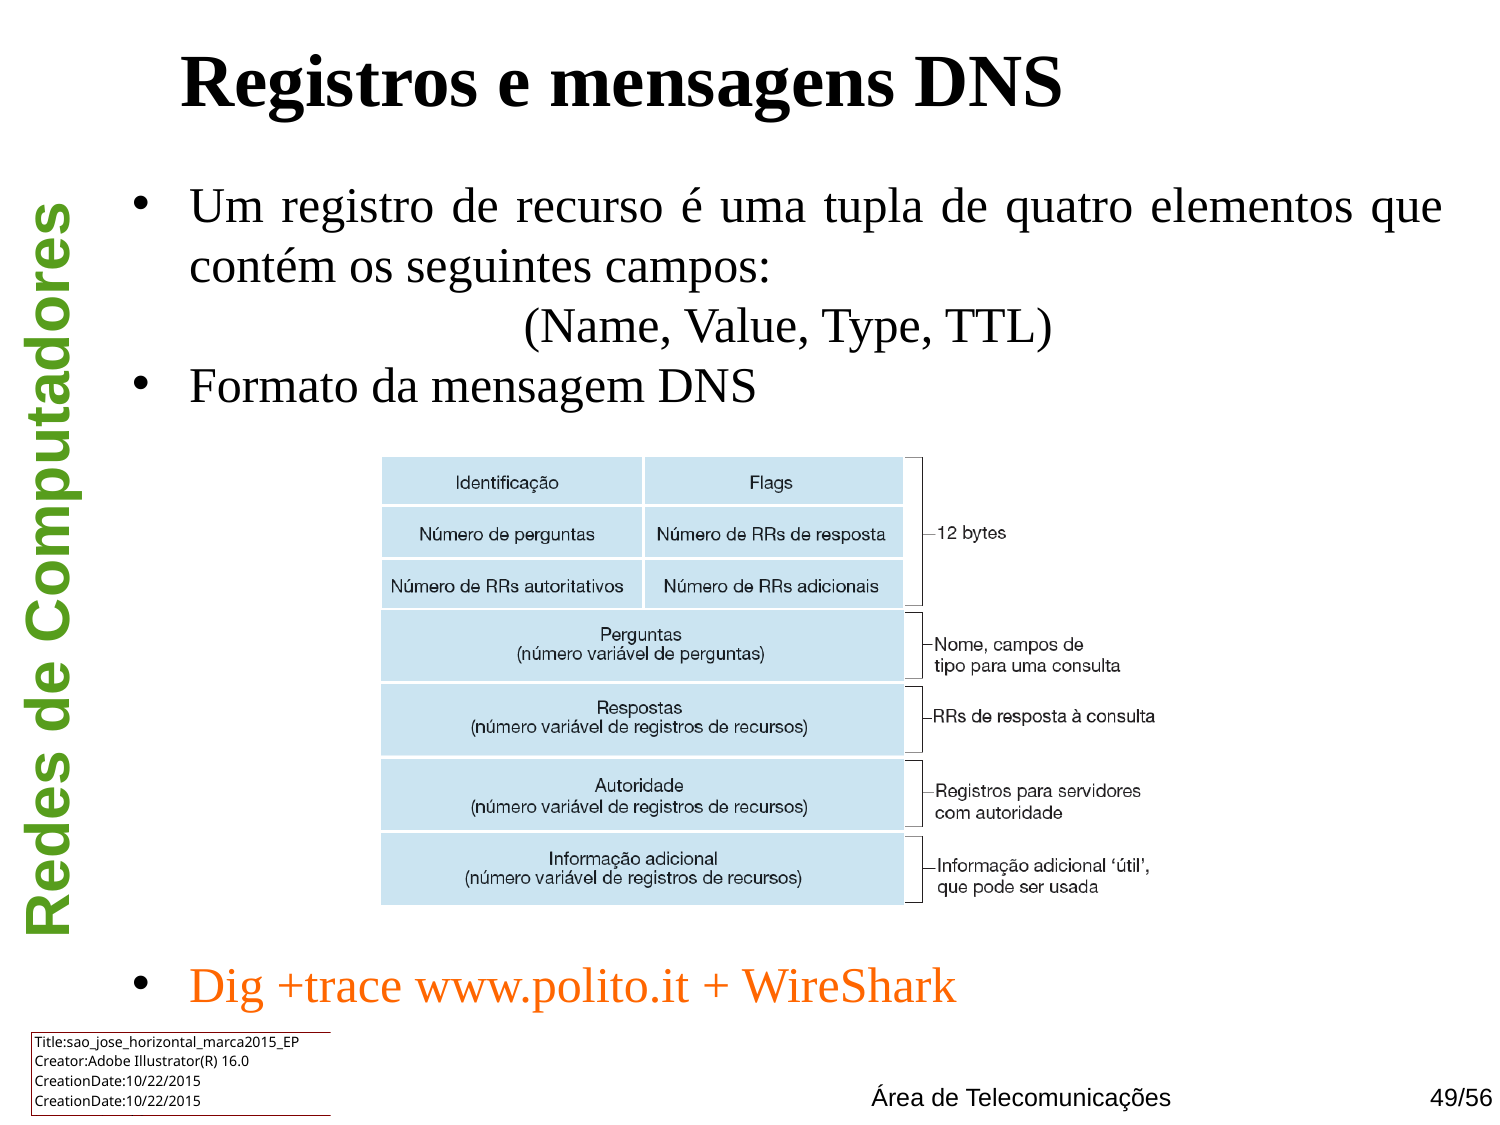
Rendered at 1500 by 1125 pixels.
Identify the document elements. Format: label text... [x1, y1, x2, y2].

text_box Um registro de recurso é uma tupla de quatro elementos que contém os seguintes campos: (Name, Value, Type, TTL) Formato da mensagem DNS Dig +trace www.polito.it + WireShark [118, 165, 1459, 1083]
text_box Registros e mensagens DNS [165, 23, 1205, 213]
picture [377, 451, 1158, 910]
